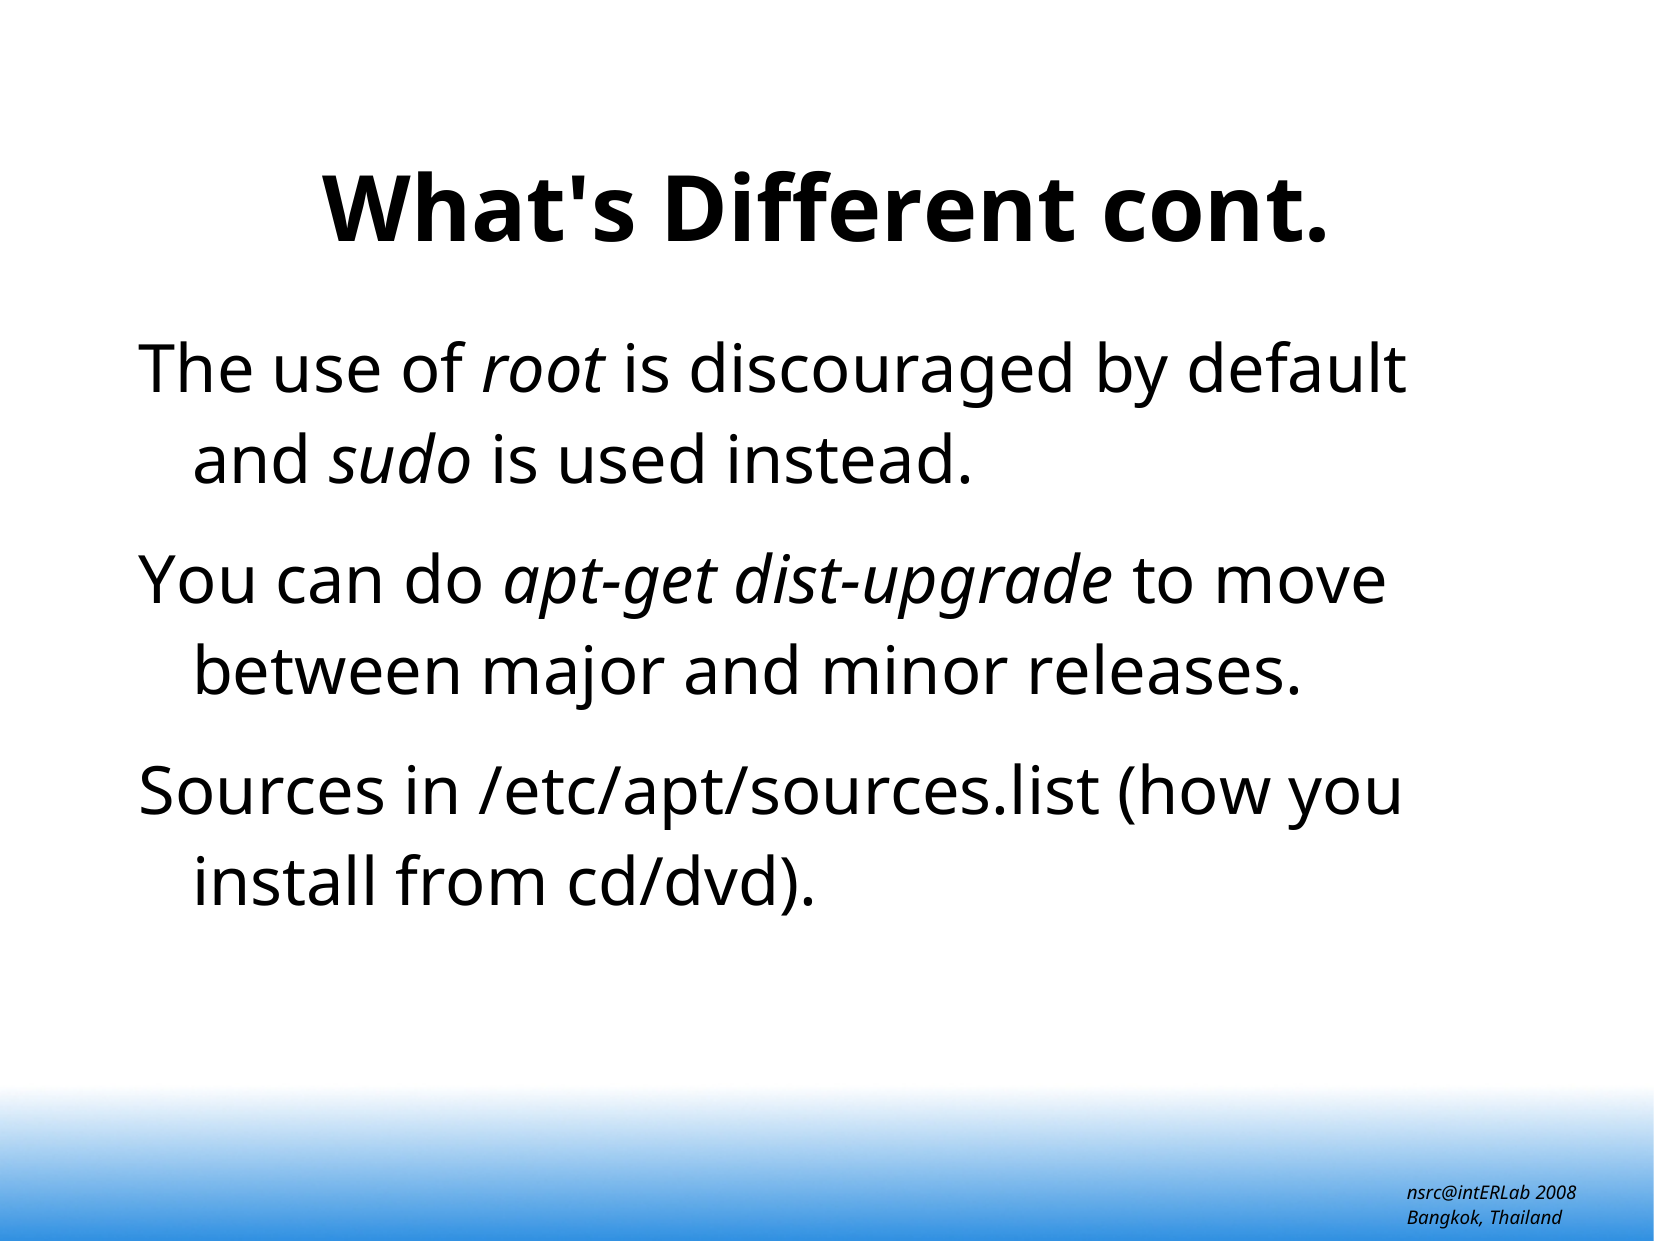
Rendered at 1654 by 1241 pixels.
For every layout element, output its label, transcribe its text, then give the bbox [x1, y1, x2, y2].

picture [0, 1083, 1654, 1241]
list The use of root is discouraged by default and sudo is used instead. You can do apt-get dist-upgrade to move between major and minor releases. Sources in /etc/apt/sources.list (how you install from cd/dvd). [121, 321, 1534, 1104]
title What's Different cont. [121, 102, 1534, 310]
